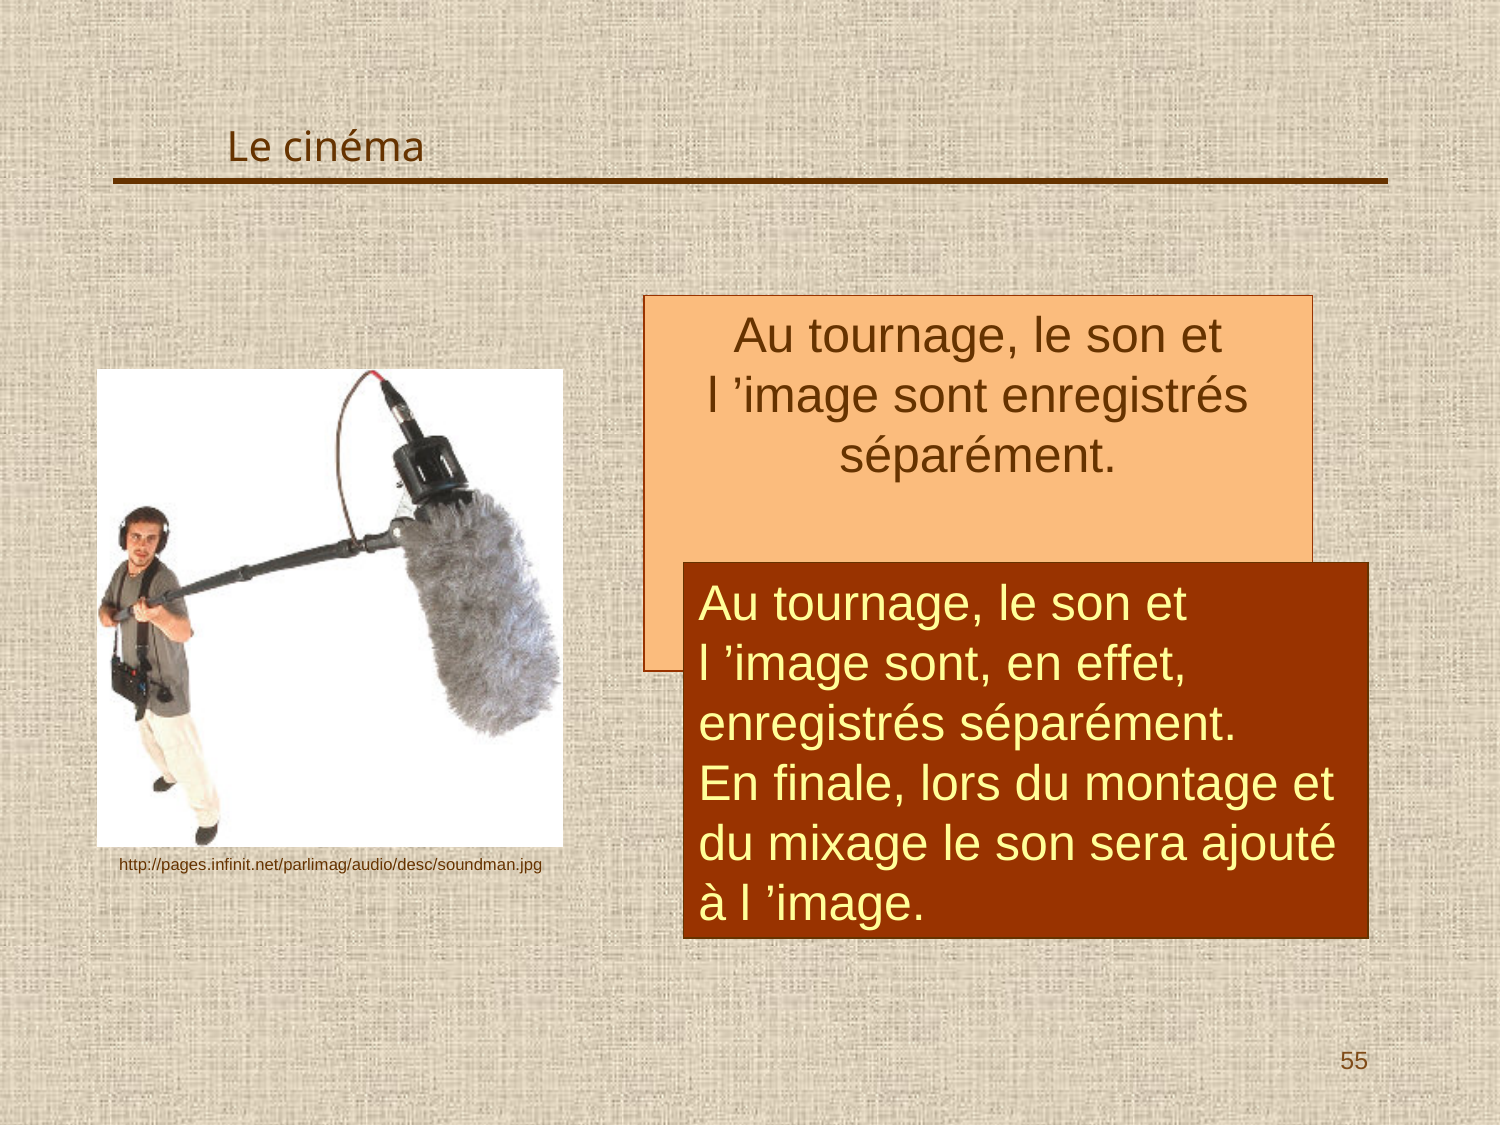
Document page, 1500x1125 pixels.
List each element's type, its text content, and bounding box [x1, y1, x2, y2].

text_box Au tournage, le son et l ’image sont, en effet, enregistrés séparément. En finale, lors du montage et du mixage le son sera ajouté à l ’image. [683, 562, 1369, 938]
text_box Au tournage, le son et l ’image sont enregistrés séparément. V / F ? [643, 295, 1313, 671]
text_box http://pages.infinit.net/parlimag/audio/desc/soundman.jpg [66, 846, 597, 882]
text_box Le cinéma [211, 112, 441, 178]
picture [0, 0, 1500, 1125]
